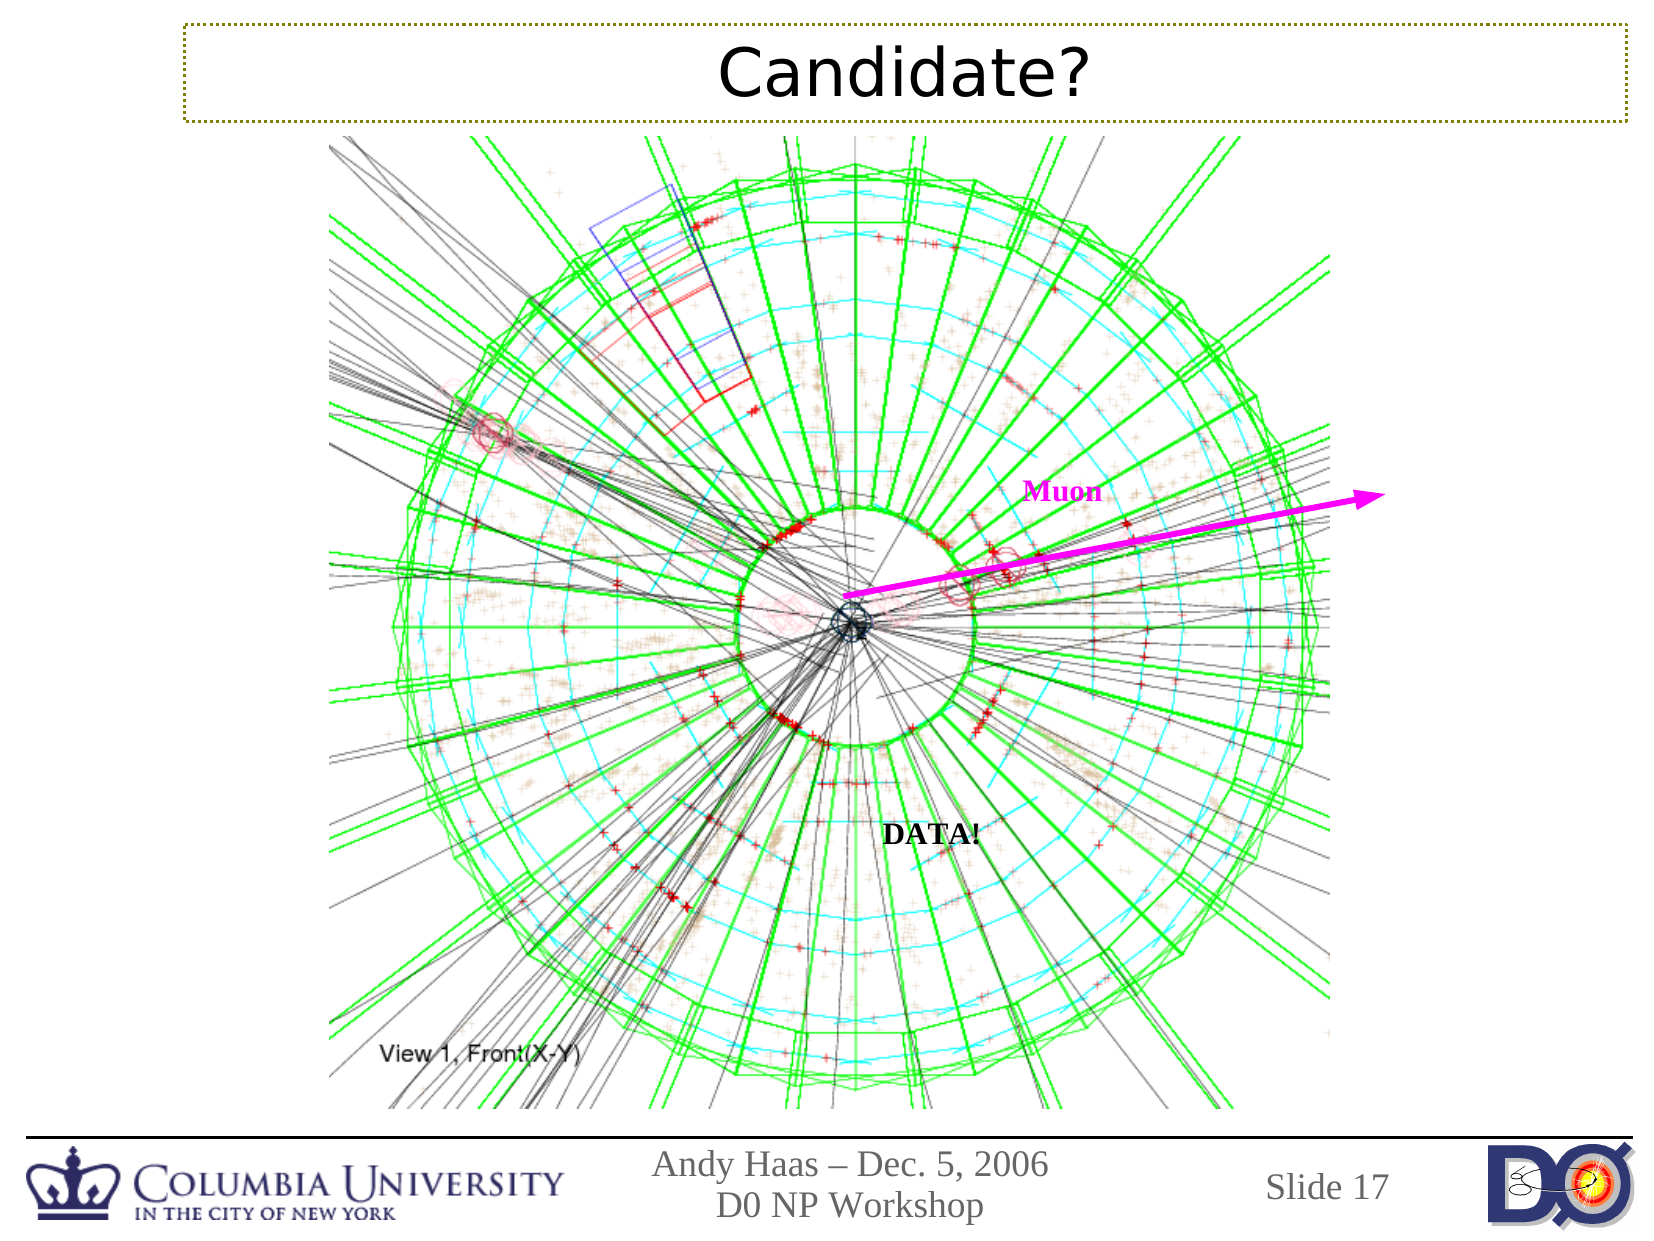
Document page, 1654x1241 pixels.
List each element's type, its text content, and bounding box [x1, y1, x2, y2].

text_box DATA! [882, 816, 1014, 867]
text_box Muon [1022, 473, 1129, 524]
picture [1479, 1140, 1639, 1233]
picture [329, 136, 1330, 1109]
title Candidate? [184, 24, 1627, 122]
picture [26, 1146, 565, 1220]
